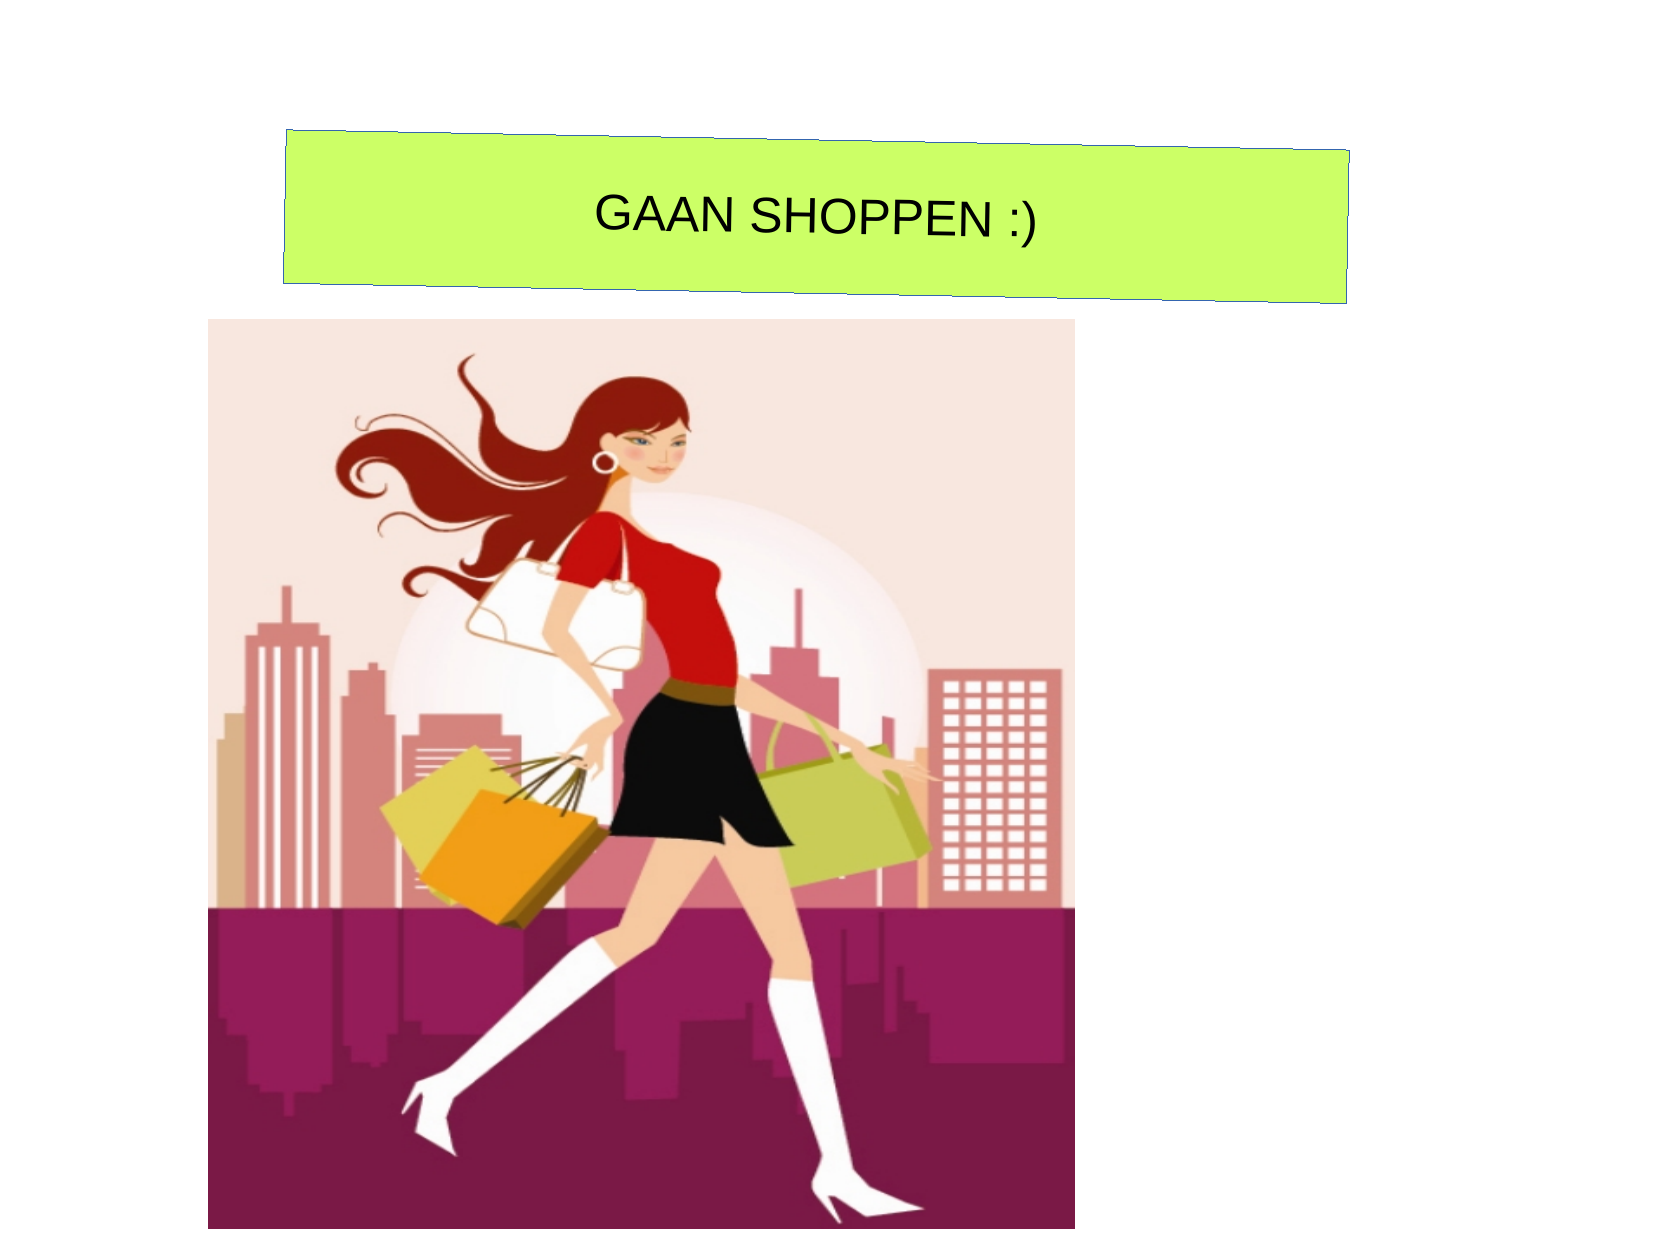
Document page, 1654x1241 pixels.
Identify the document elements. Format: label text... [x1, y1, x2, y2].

picture [208, 319, 1075, 1229]
text_box GAAN SHOPPEN :) [283, 129, 1350, 304]
